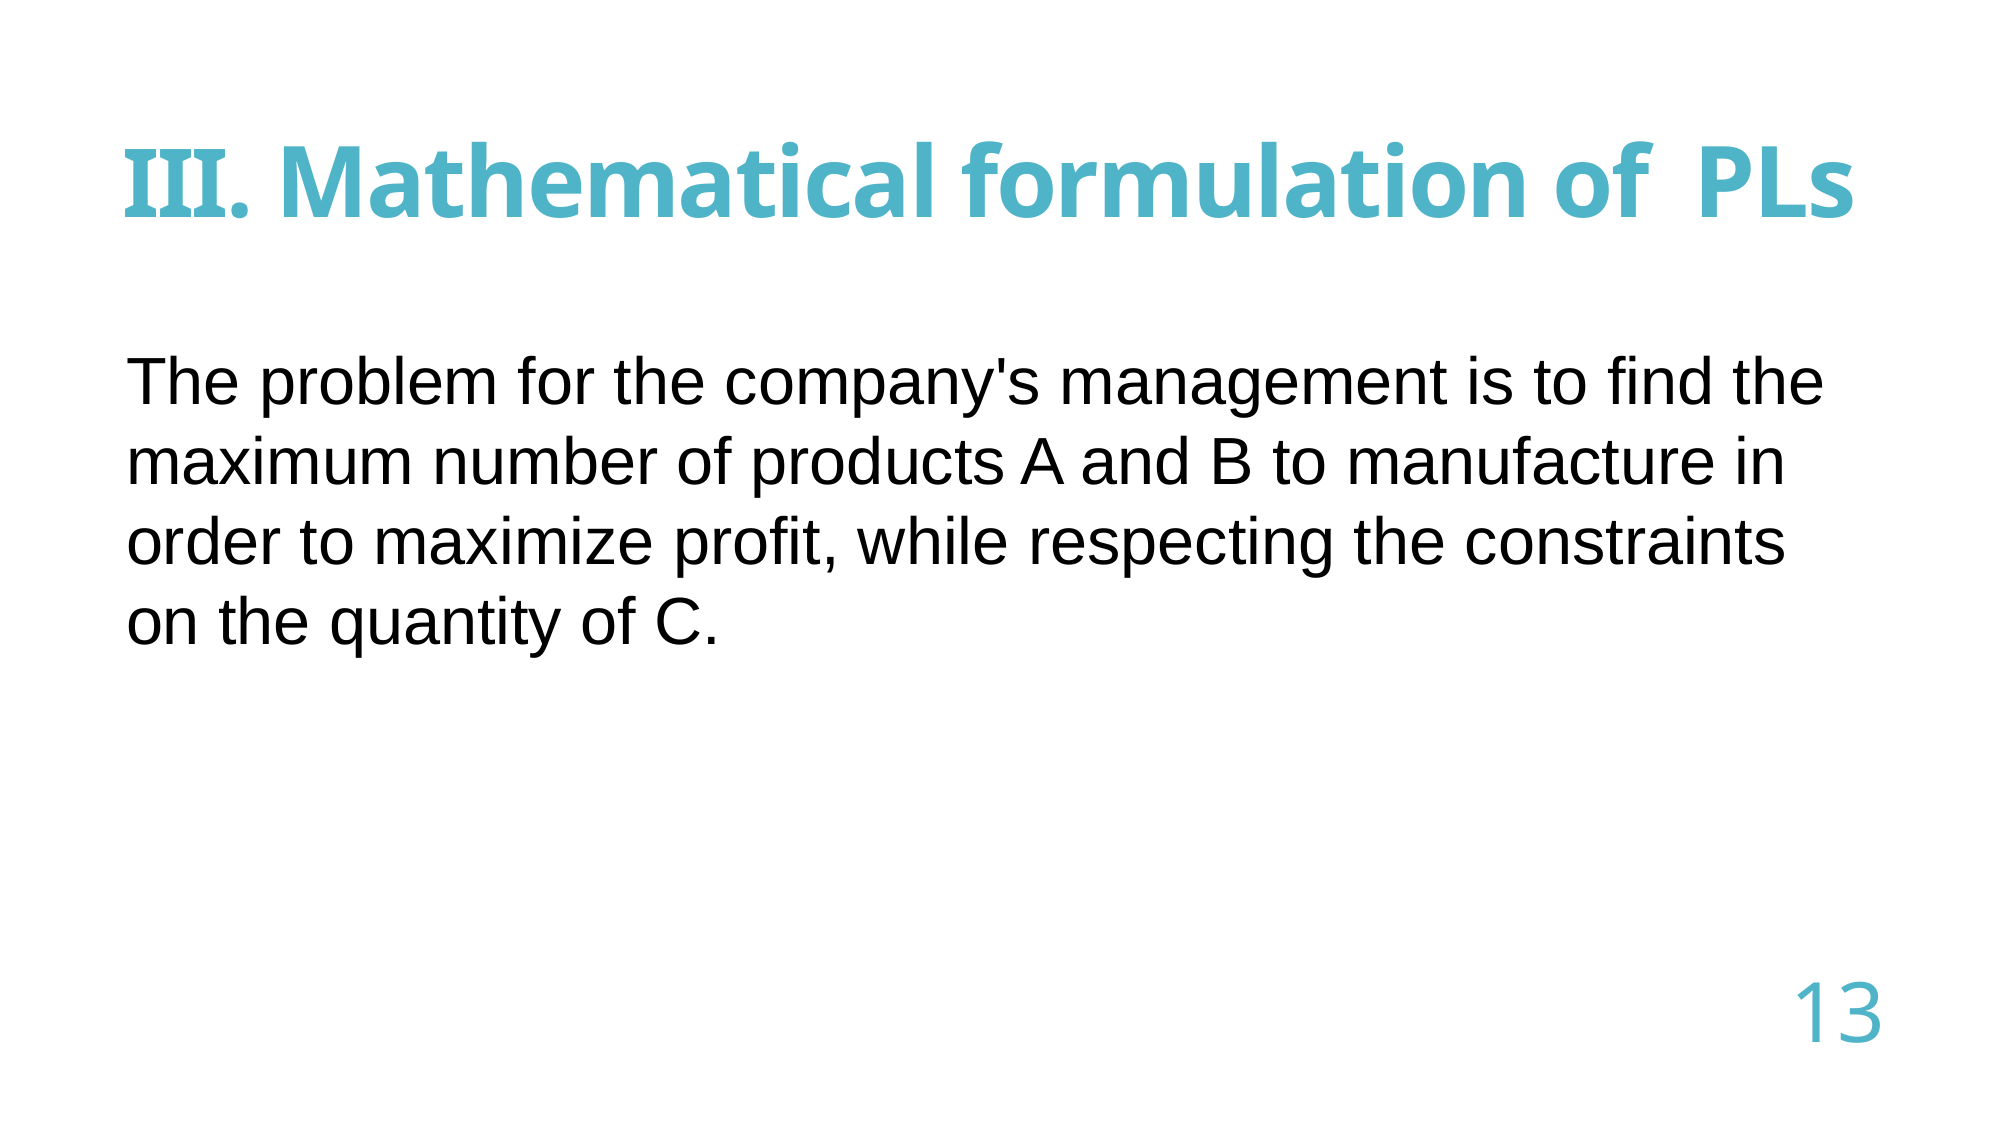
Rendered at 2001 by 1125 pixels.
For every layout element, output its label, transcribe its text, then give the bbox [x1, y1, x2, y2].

text_box <number> [1775, 950, 1918, 1081]
text_box The problem for the company's management is to find the maximum number of products A and B to manufacture in order to maximize profit, while respecting the constraints on the quantity of C. [111, 329, 1876, 948]
text_box III. Mathematical formulation of PLs [107, 81, 1875, 293]
